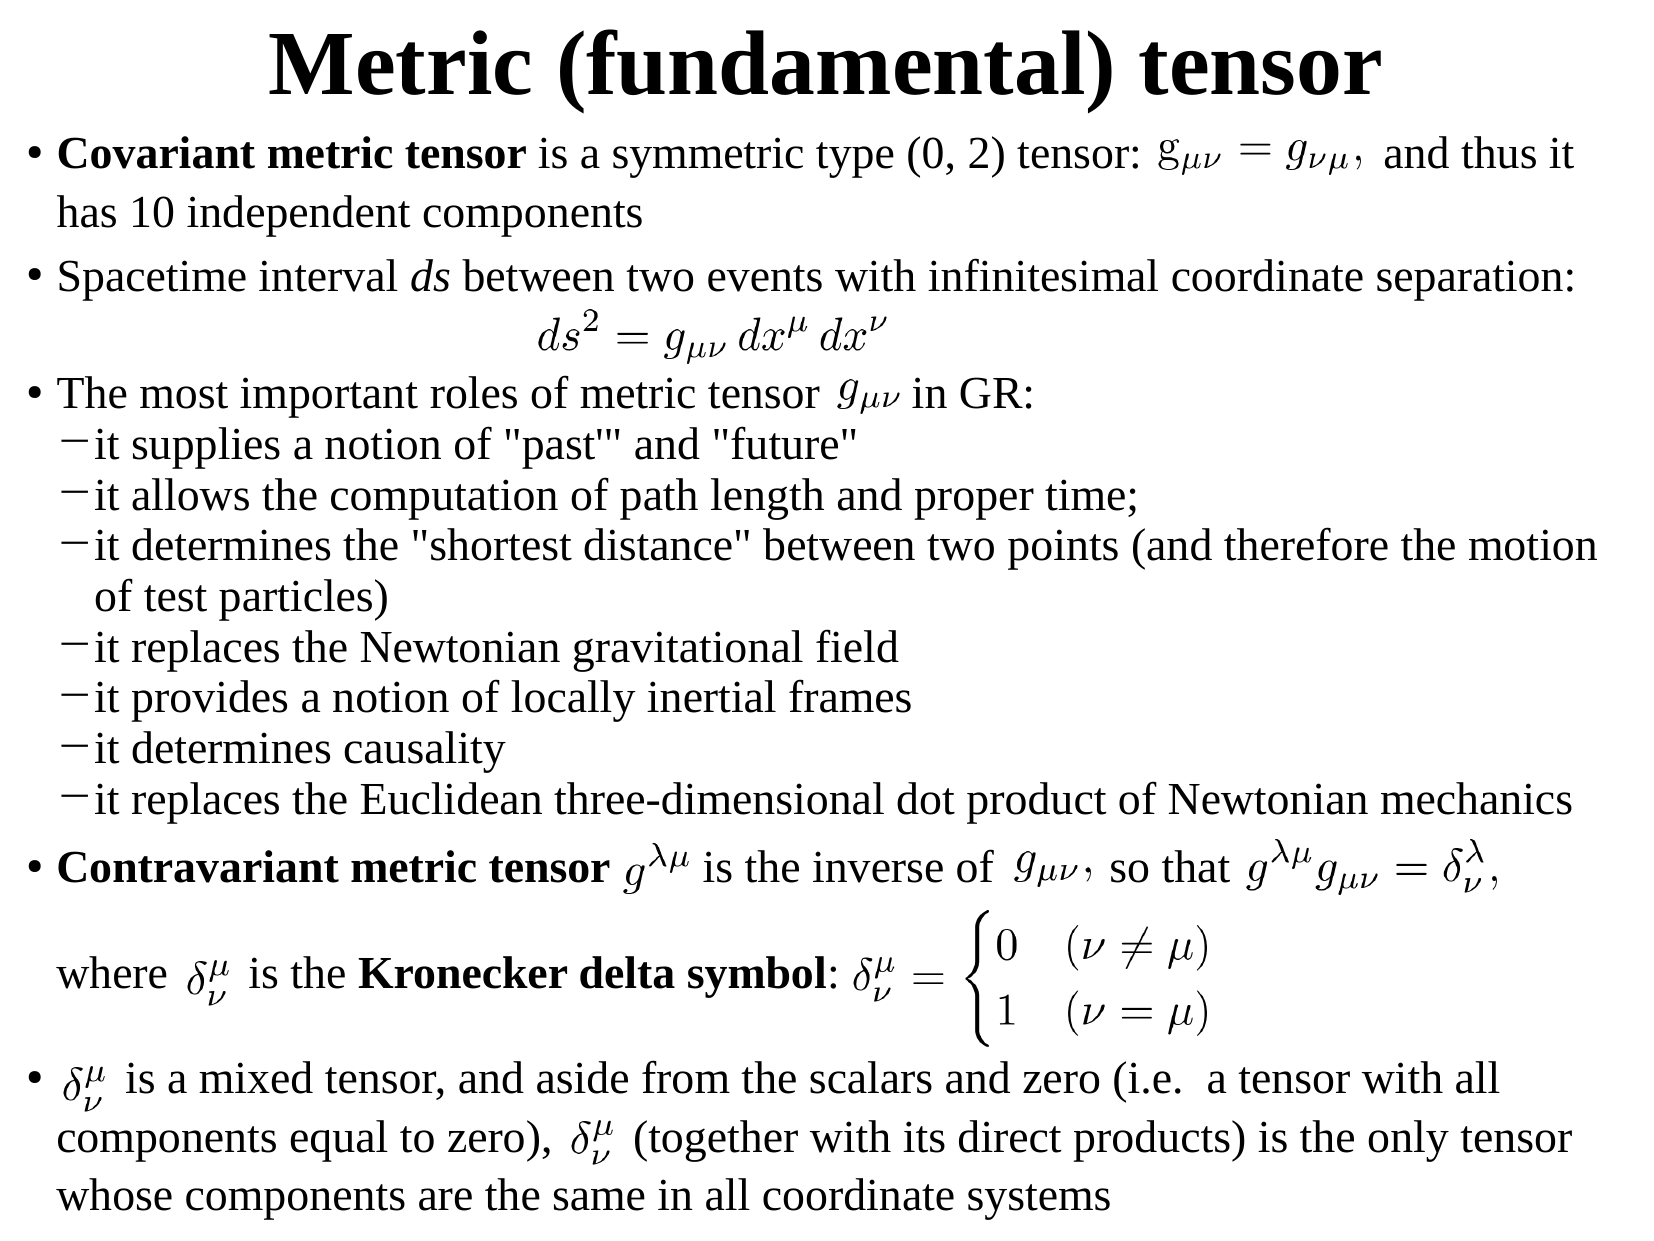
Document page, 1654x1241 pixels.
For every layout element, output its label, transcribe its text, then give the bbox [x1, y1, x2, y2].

picture [623, 843, 689, 894]
picture [1158, 139, 1361, 175]
picture [1014, 851, 1091, 887]
title Metric (fundamental) tensor [82, 12, 1571, 115]
picture [538, 309, 887, 364]
list Covariant metric tensor is a symmetric type (0, 2) tensor: and thus it has 10 independent components Spacetime interval ds between two events with infinitesimal coordinate separation: The most important roles of metric tensor in GR: it supplies a notion of "past'" and "future" it allows the computation of path length and proper time; it determines the "shortest distance" between two points (and therefore the motion of test particles) it replaces the Newtonian gravitational field it provides a notion of locally inertial frames it determines causality it replaces the Euclidean three-dimensional dot product of Newtonian mechanics Contravariant metric tensor is the inverse of so that where is the Kronecker delta symbol: is a mixed tensor, and aside from the scalars and zero (i.e. a tensor with all components equal to zero), (together with its direct products) is the only tensor whose components are the same in all coordinate systems [26, 120, 1630, 1221]
picture [63, 1066, 105, 1112]
picture [571, 1120, 613, 1165]
picture [837, 379, 900, 414]
picture [1246, 839, 1497, 895]
picture [853, 910, 1207, 1047]
picture [187, 960, 229, 1006]
